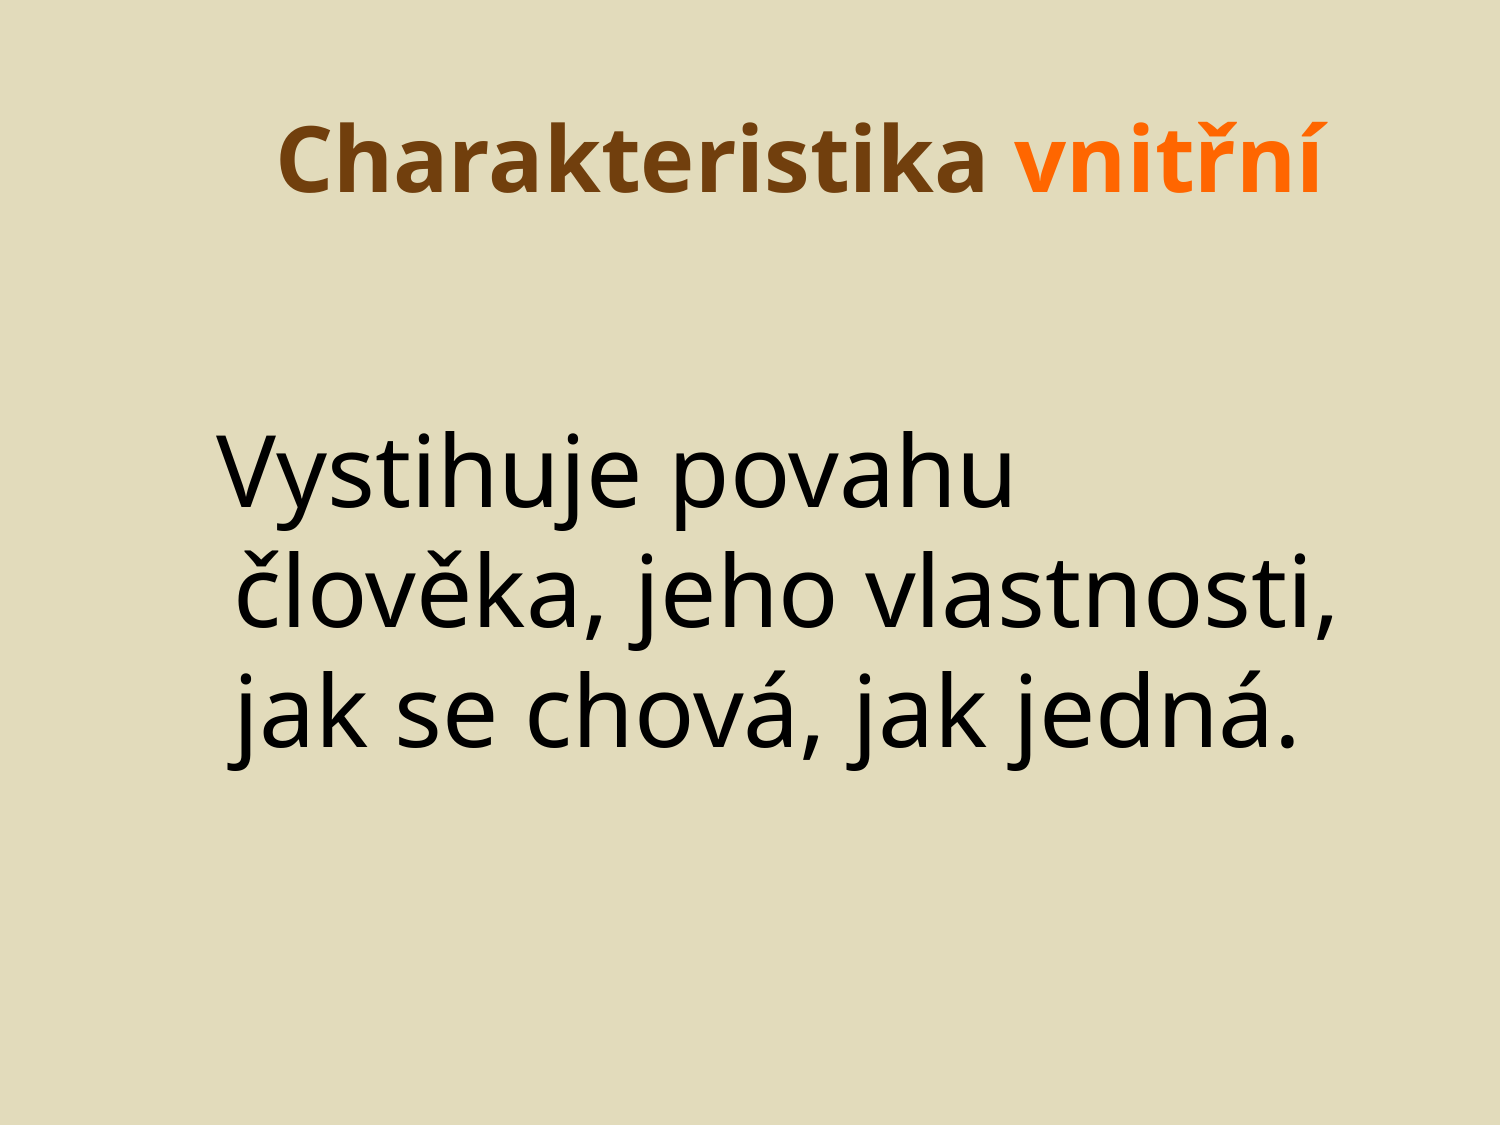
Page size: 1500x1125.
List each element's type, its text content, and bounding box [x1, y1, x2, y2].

list Vystihuje povahu člověka, jeho vlastnosti, jak se chová, jak jedná. [162, 399, 1413, 1076]
title Charakteristika vnitřní [174, 62, 1425, 250]
